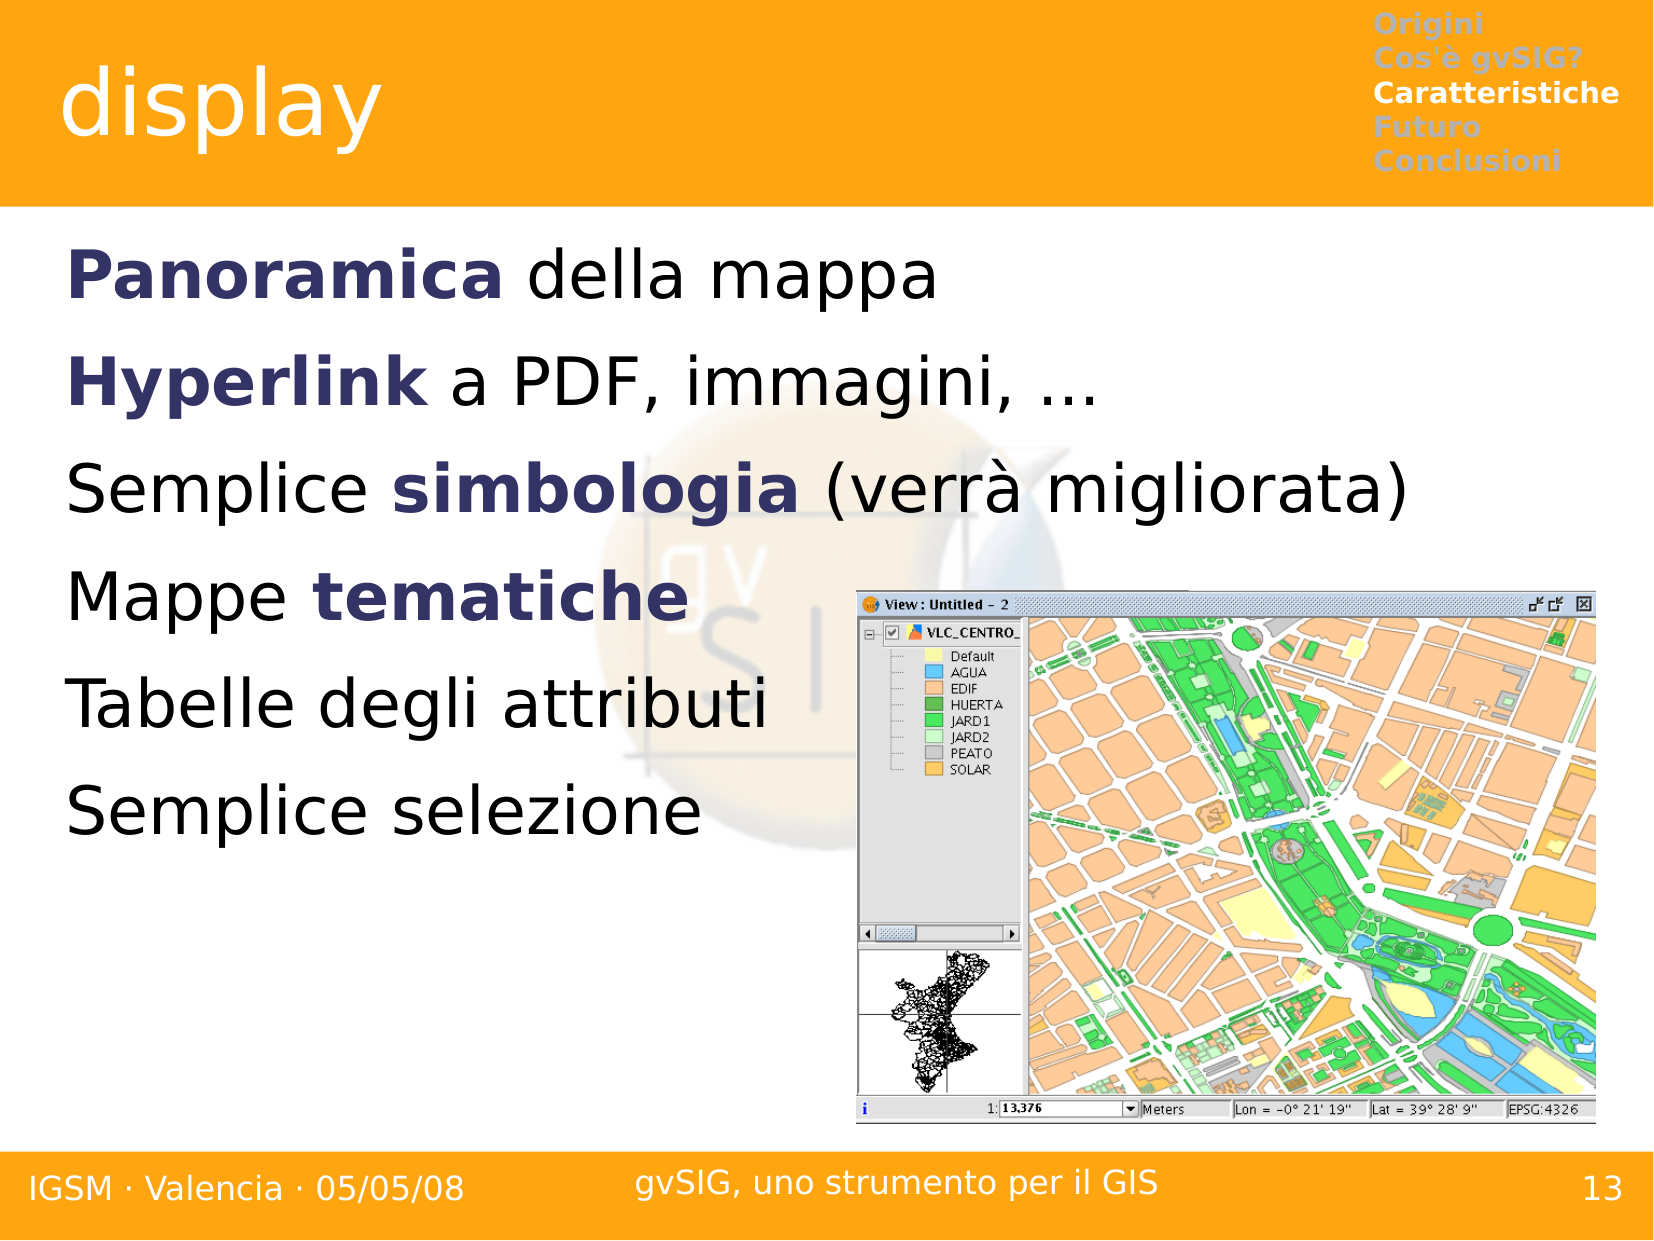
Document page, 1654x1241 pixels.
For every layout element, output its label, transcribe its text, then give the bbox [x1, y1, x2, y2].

picture [856, 590, 1596, 1124]
title display [59, 29, 1358, 178]
text_box Origini Cos'è gvSIG? Caratteristiche Futuro Conclusioni [1358, 0, 1654, 207]
list Panoramica della mappa Hyperlink a PDF, immagini, ... Semplice simbologia (verrà migliorata) Mappe tematiche Tabelle degli attributi Semplice selezione [47, 236, 1595, 851]
